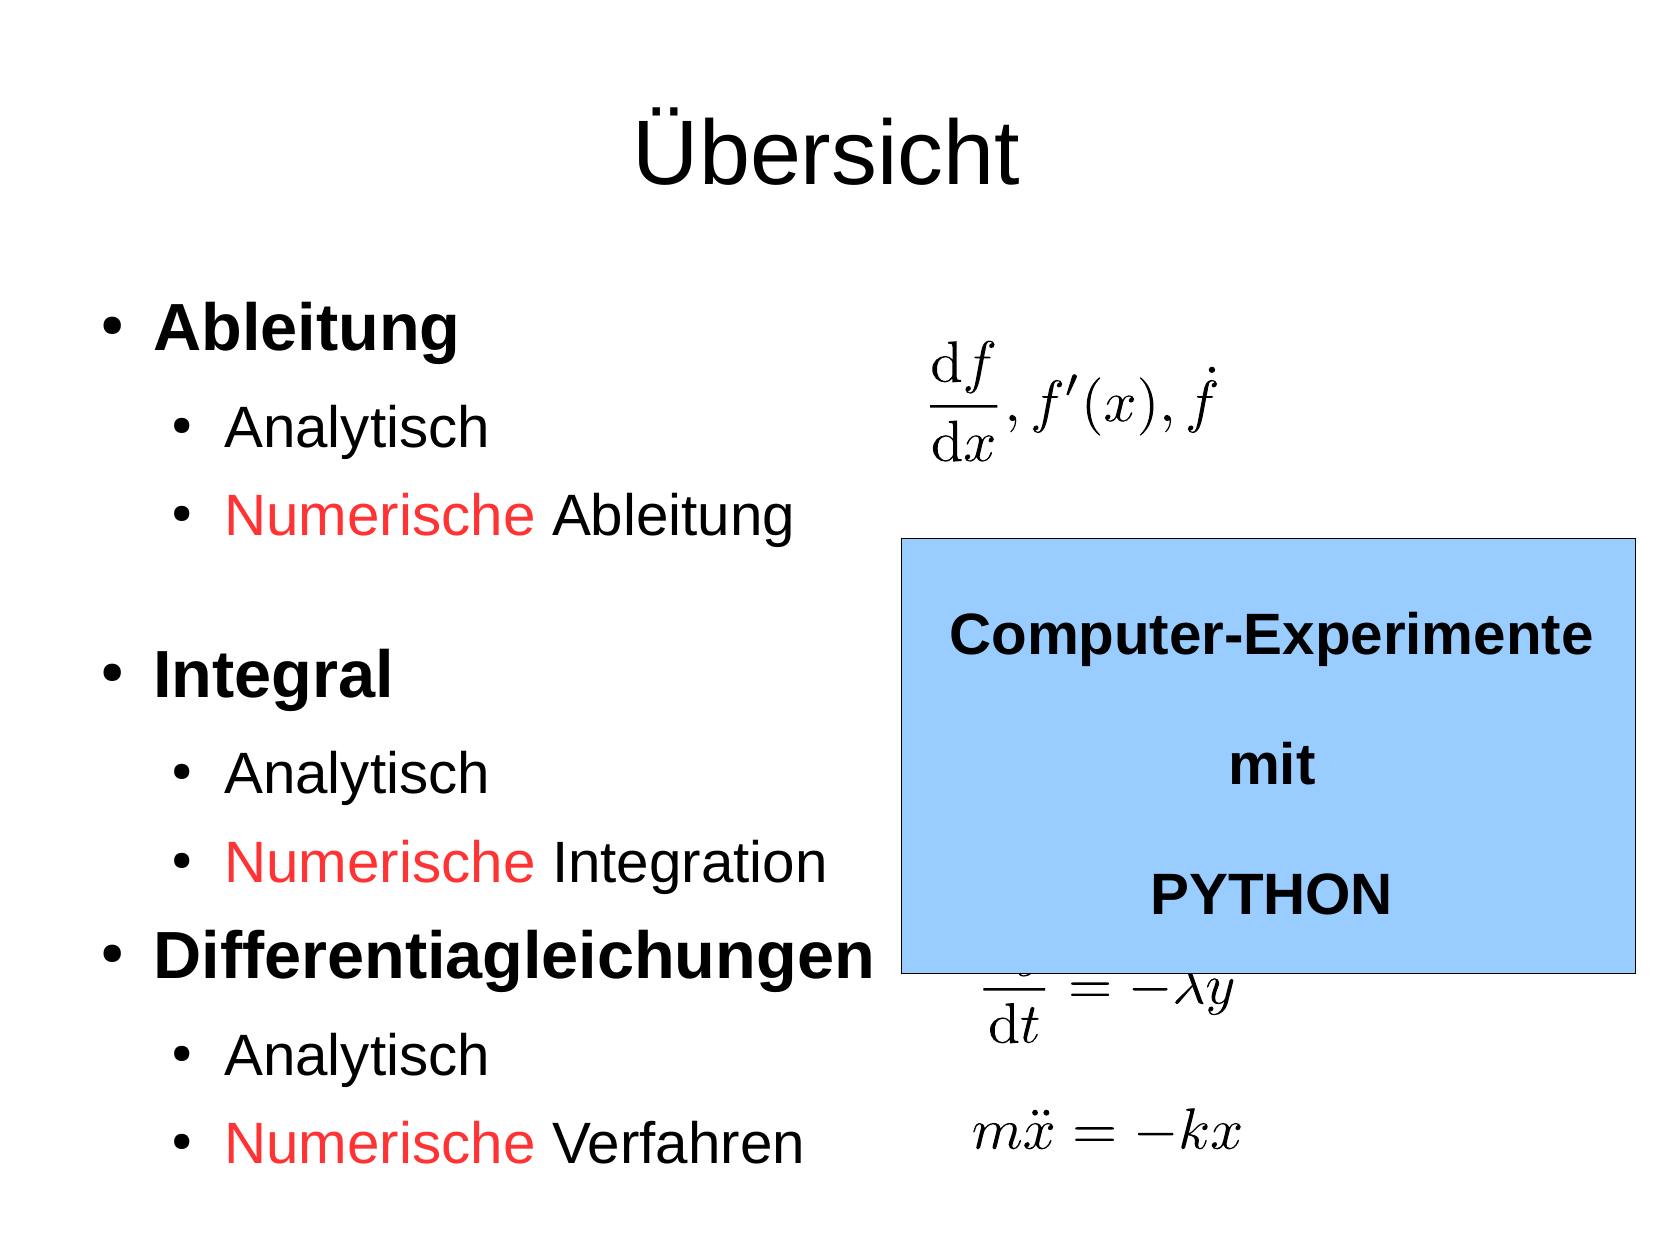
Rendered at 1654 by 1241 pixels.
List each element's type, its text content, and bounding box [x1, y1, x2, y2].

text_box [971, 1108, 1244, 1154]
text_box [930, 340, 1220, 462]
text_box [901, 538, 1636, 1044]
title Übersicht [82, 49, 1571, 257]
text_box Computer-Experimente mit PYTHON [934, 594, 1610, 935]
list Ableitung Analytisch Numerische Ableitung Integral Analytisch Numerische Integration Differentiagleichungen Analytisch Numerische Verfahren [82, 290, 1571, 1176]
